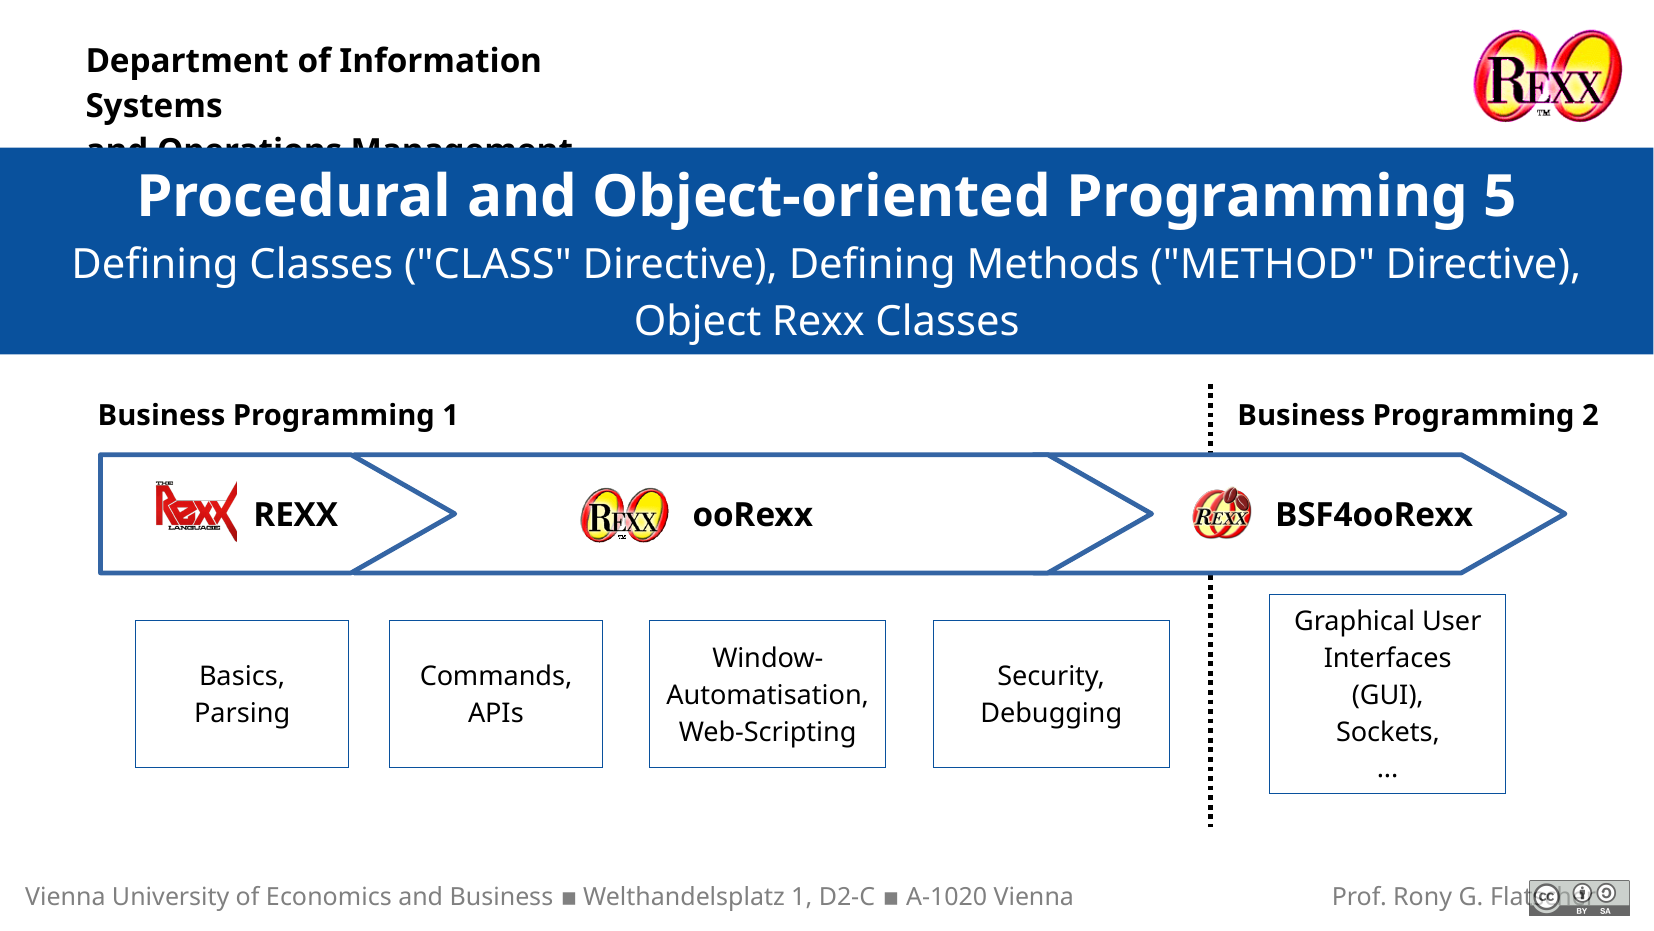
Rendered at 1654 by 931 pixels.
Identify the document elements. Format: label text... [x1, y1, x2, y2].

text_box BSF4ooRexx [1049, 454, 1566, 573]
text_box ooRexx [354, 454, 1152, 573]
text_box Business Programming 2 [1222, 386, 1654, 440]
picture [153, 476, 237, 548]
text_box Commands, APIs [389, 620, 603, 768]
picture [1470, 24, 1625, 125]
text_box Business Programming 1 [82, 386, 514, 440]
title Procedural and Object-oriented Programming 5 Defining Classes ("CLASS" Directive), Defining Methods ("METHOD" Directive), Object Rexx Classes [0, 147, 1654, 355]
picture [578, 484, 670, 544]
text_box Basics, Parsing [135, 620, 349, 768]
text_box Graphical User Interfaces (GUI), Sockets, ... [1269, 616, 1506, 772]
picture [1192, 484, 1252, 544]
text_box REXX [100, 454, 455, 573]
text_box Window-Automatisation, Web-Scripting [649, 620, 886, 768]
text_box Array [1529, 880, 1630, 916]
text_box Security, Debugging [933, 620, 1170, 768]
